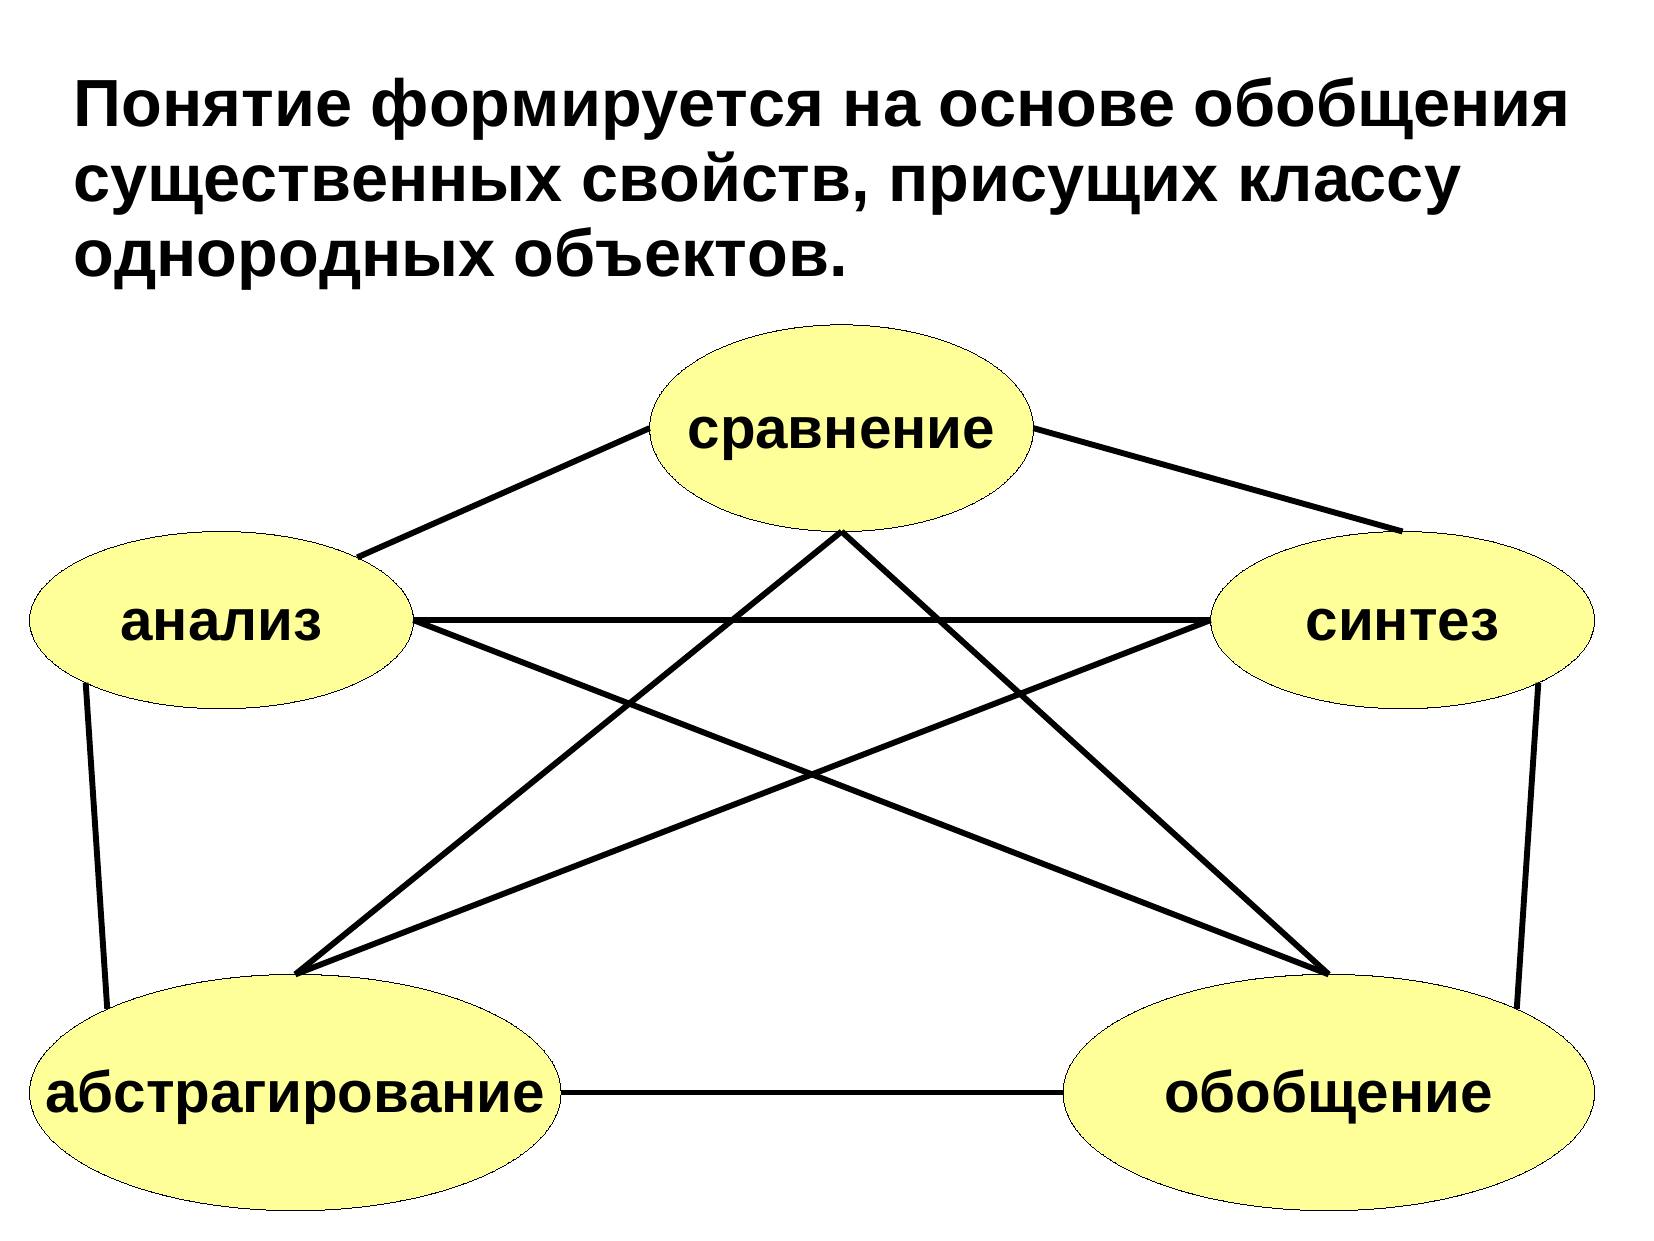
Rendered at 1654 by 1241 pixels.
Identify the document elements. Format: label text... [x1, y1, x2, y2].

text_box сравнение [649, 324, 1034, 532]
text_box обобщение [1063, 974, 1595, 1211]
text_box абстрагирование [29, 974, 561, 1211]
text_box анализ [29, 531, 414, 709]
text_box синтез [1210, 531, 1595, 709]
text_box Понятие формируется на основе обобщения существенных свойств, присущих классу однородных объектов. [59, 59, 1595, 299]
